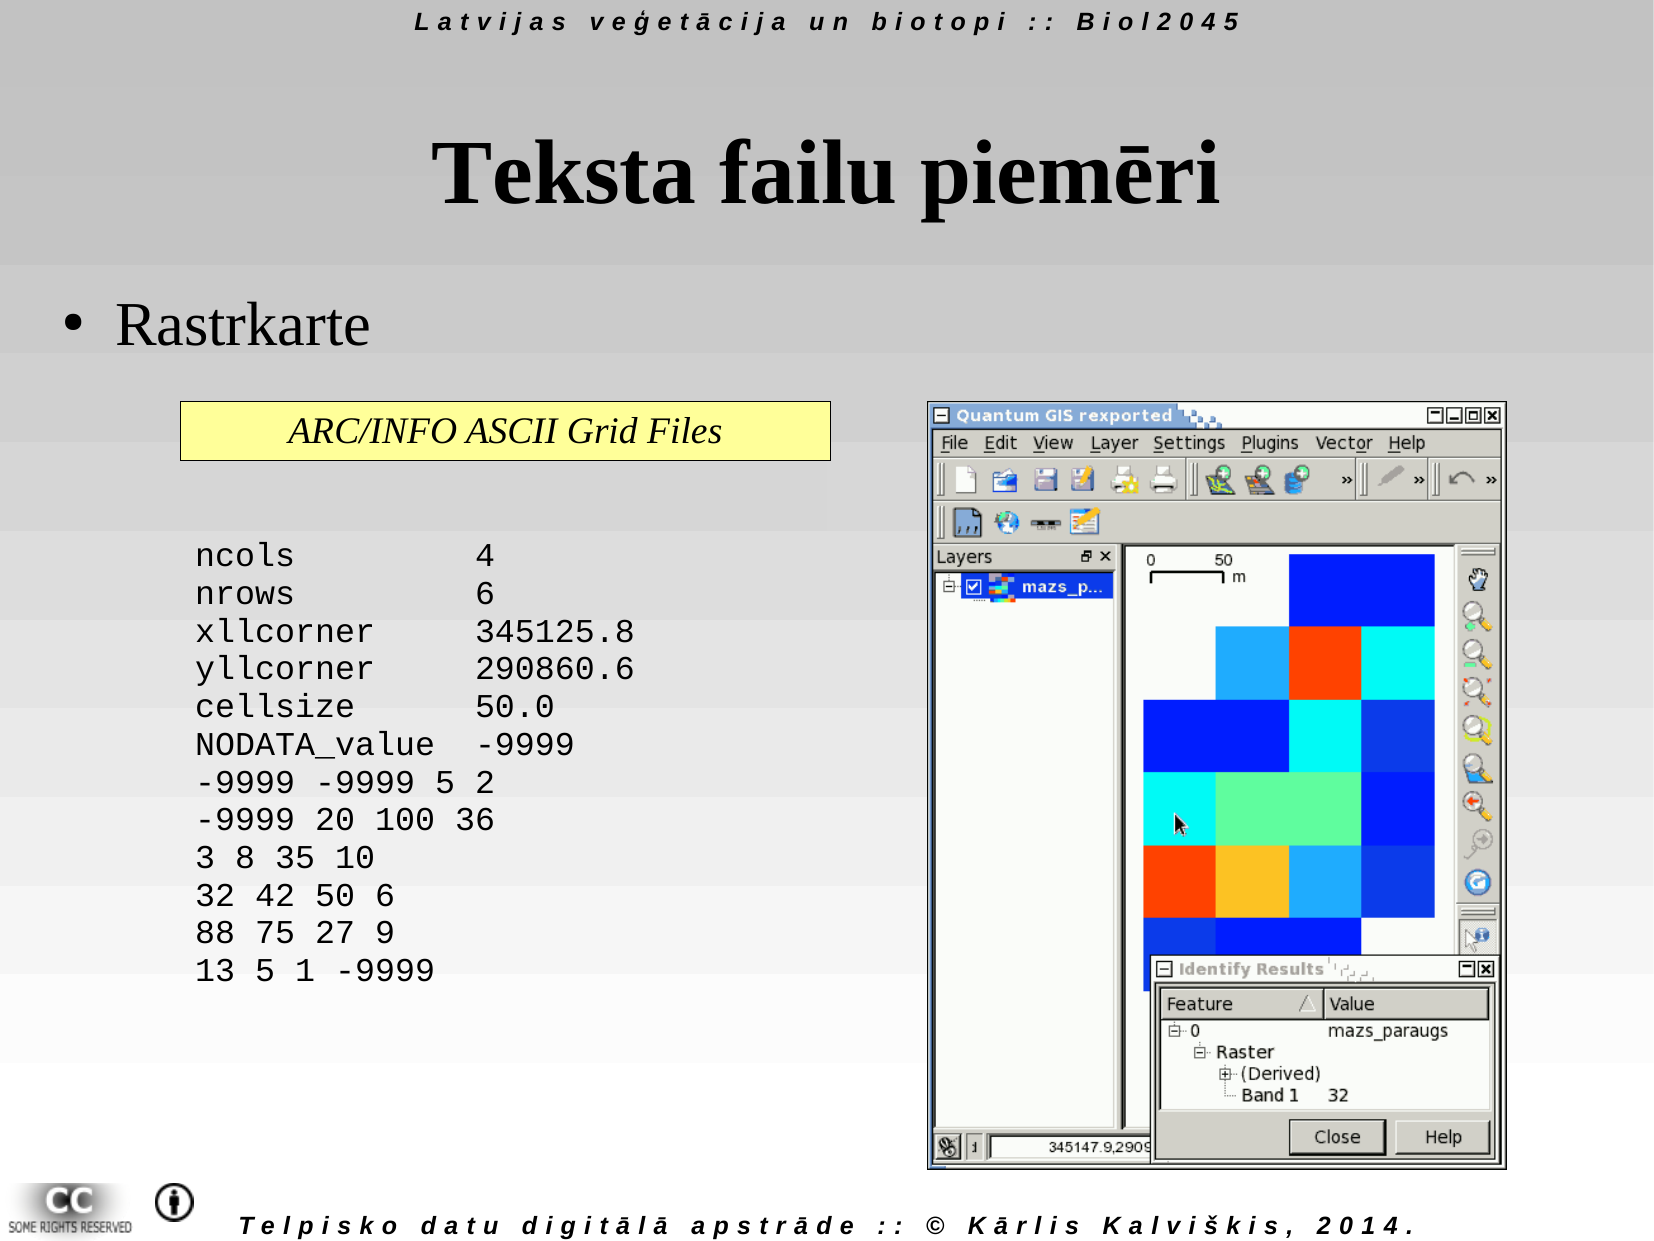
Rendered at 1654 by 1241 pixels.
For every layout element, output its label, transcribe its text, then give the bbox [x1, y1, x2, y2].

text_box ncols 4 nrows 6 xllcorner 345125.8 yllcorner 290860.6 cellsize 50.0 NODATA_value -9999 -9999 -9999 5 2 -9999 20 100 36 3 8 35 10 32 42 50 6 88 75 27 9 13 5 1 -9999 [180, 531, 651, 1037]
list Rastrkarte [44, 289, 1610, 1113]
title Teksta failu piemēri [29, 49, 1625, 296]
picture [0, 0, 1654, 1241]
text_box ARC/INFO ASCII Grid Files [180, 401, 831, 461]
